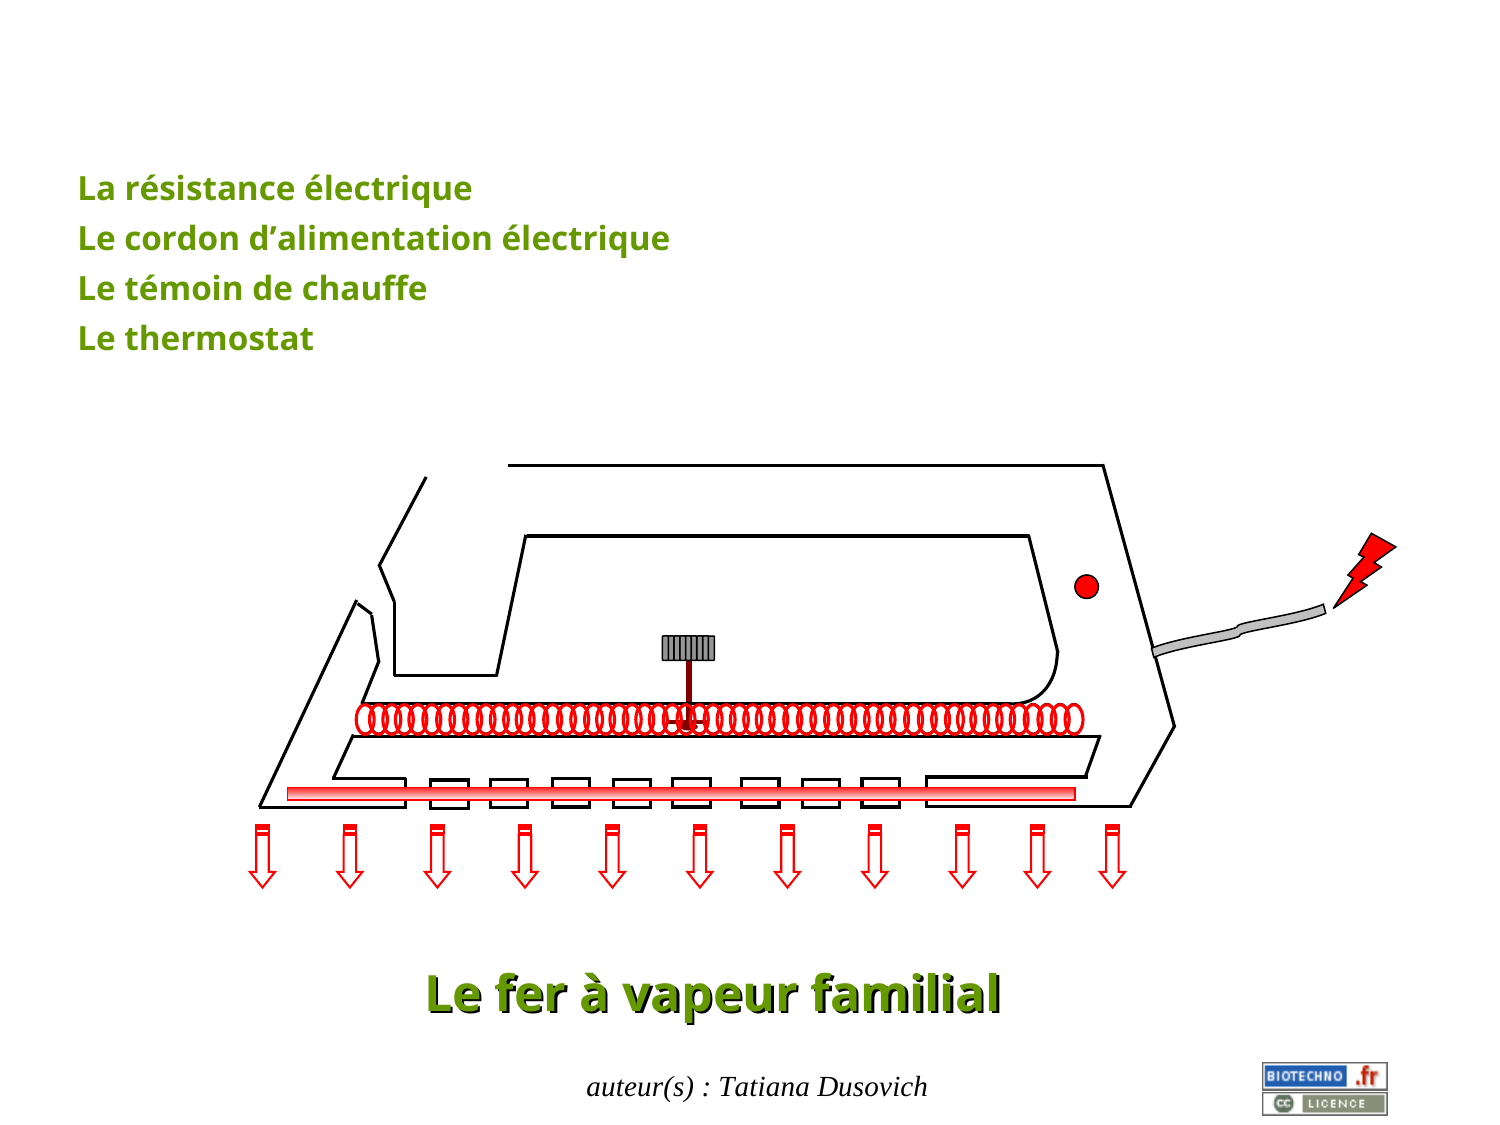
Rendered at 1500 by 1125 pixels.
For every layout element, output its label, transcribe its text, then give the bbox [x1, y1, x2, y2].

text_box [431, 829, 444, 833]
text_box [606, 829, 619, 833]
text_box [256, 829, 269, 833]
text_box [662, 635, 715, 661]
text_box [1106, 829, 1119, 833]
text_box [452, 738, 472, 747]
text_box [424, 834, 450, 888]
text_box [1151, 604, 1326, 658]
text_box Le témoin de chauffe [62, 257, 513, 307]
text_box [862, 834, 888, 888]
picture [1262, 1062, 1388, 1091]
text_box [519, 829, 531, 833]
text_box Le thermostat [62, 307, 513, 368]
text_box [781, 829, 794, 833]
text_box [1099, 834, 1125, 888]
text_box La résistance électrique [62, 157, 513, 207]
text_box [774, 834, 801, 888]
text_box [869, 829, 881, 833]
text_box [287, 778, 1075, 809]
text_box [337, 834, 363, 888]
text_box Le fer à vapeur familial [312, 949, 1113, 1034]
text_box [468, 707, 472, 732]
text_box [452, 696, 472, 702]
text_box [512, 834, 538, 888]
text_box [599, 834, 625, 888]
text_box [249, 834, 276, 888]
text_box [687, 834, 713, 888]
text_box [682, 723, 690, 730]
text_box [455, 707, 463, 732]
text_box [344, 829, 356, 833]
text_box Le cordon d’alimentation électrique [62, 207, 838, 268]
text_box [1333, 533, 1396, 609]
text_box [694, 829, 706, 833]
text_box [1074, 574, 1099, 599]
text_box [949, 834, 975, 888]
text_box [956, 829, 969, 833]
text_box [1024, 834, 1050, 888]
text_box [1031, 829, 1044, 833]
picture [1262, 1092, 1388, 1116]
